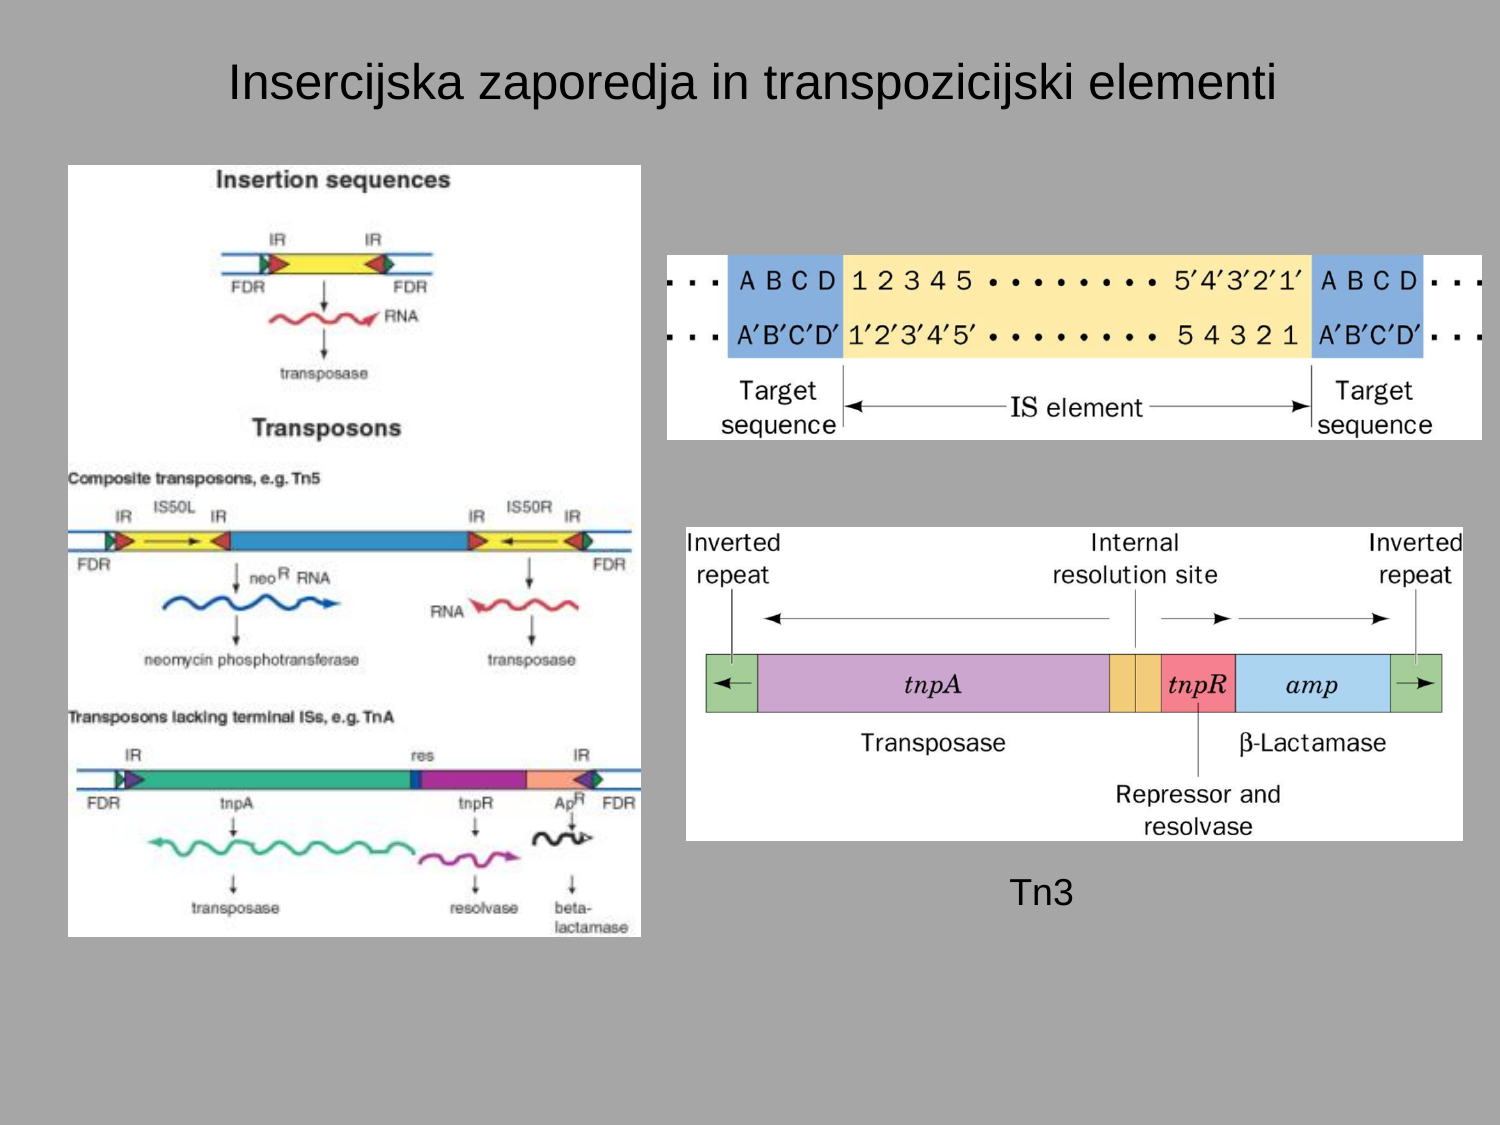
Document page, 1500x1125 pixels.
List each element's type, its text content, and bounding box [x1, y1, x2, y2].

text_box Insercijska zaporedja in transpozicijski elementi [213, 42, 1293, 118]
picture [68, 165, 641, 937]
picture [686, 527, 1463, 841]
text_box Tn3 [994, 860, 1089, 921]
picture [667, 255, 1482, 441]
